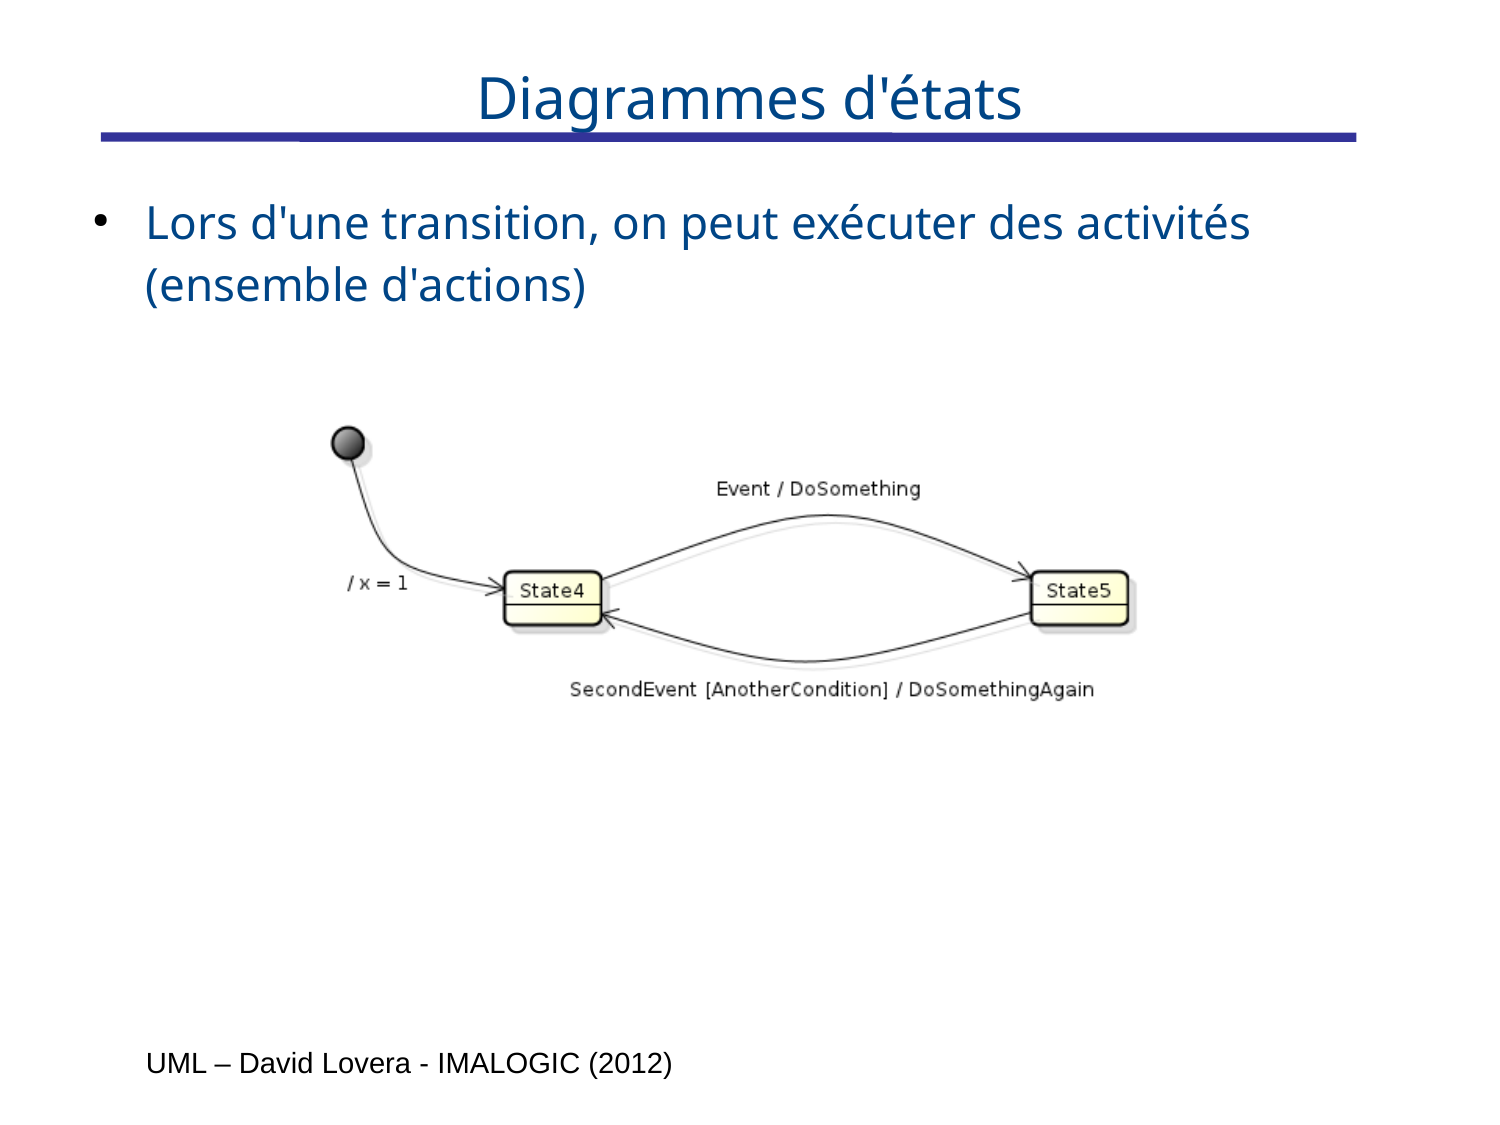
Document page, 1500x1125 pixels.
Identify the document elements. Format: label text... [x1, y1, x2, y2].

list UML – David Lovera - IMALOGIC (2012) [74, 1047, 1425, 1087]
list Lors d'une transition, on peut exécuter des activités (ensemble d'actions) [74, 190, 1425, 953]
picture [315, 416, 1159, 721]
title Diagrammes d'états [74, 3, 1425, 190]
